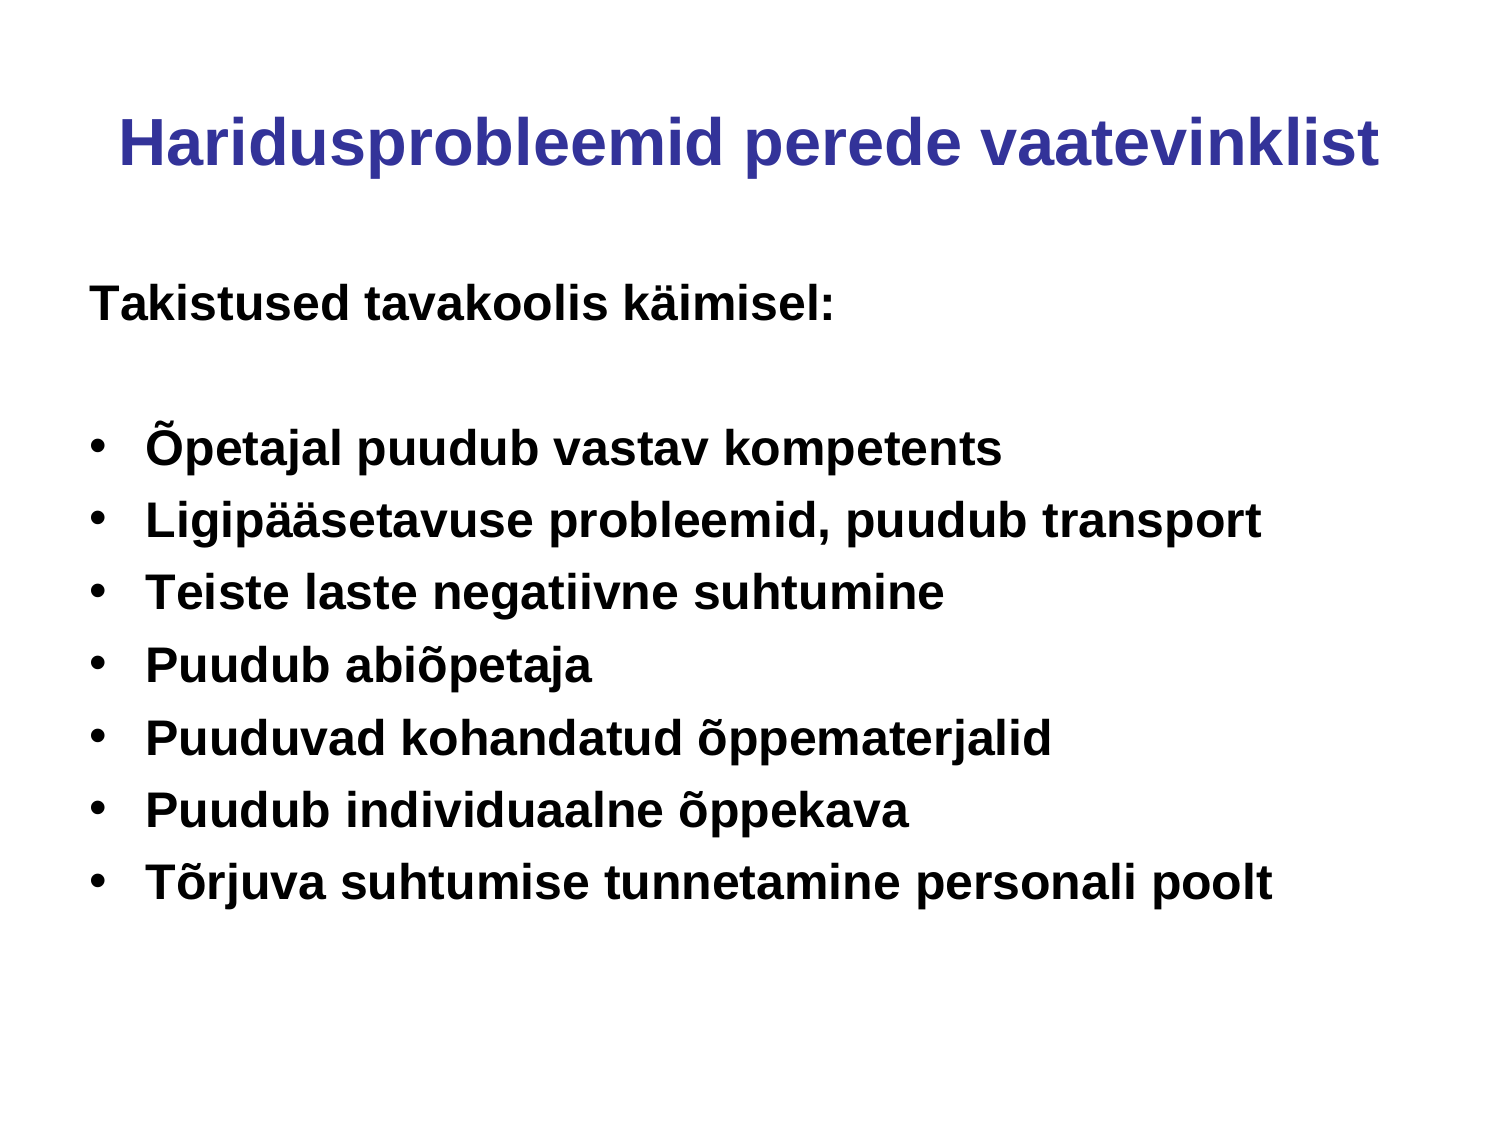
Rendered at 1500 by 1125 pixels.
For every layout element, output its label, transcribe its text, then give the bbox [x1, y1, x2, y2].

list Takistused tavakoolis käimisel: Õpetajal puudub vastav kompetents Ligipääsetavuse probleemid, puudub transport Teiste laste negatiivne suhtumine Puudub abiõpetaja Puuduvad kohandatud õppematerjalid Puudub individuaalne õppekava Tõrjuva suhtumise tunnetamine personali poolt [75, 262, 1426, 1005]
title Haridusprobleemid perede vaatevinklist [75, 45, 1426, 233]
